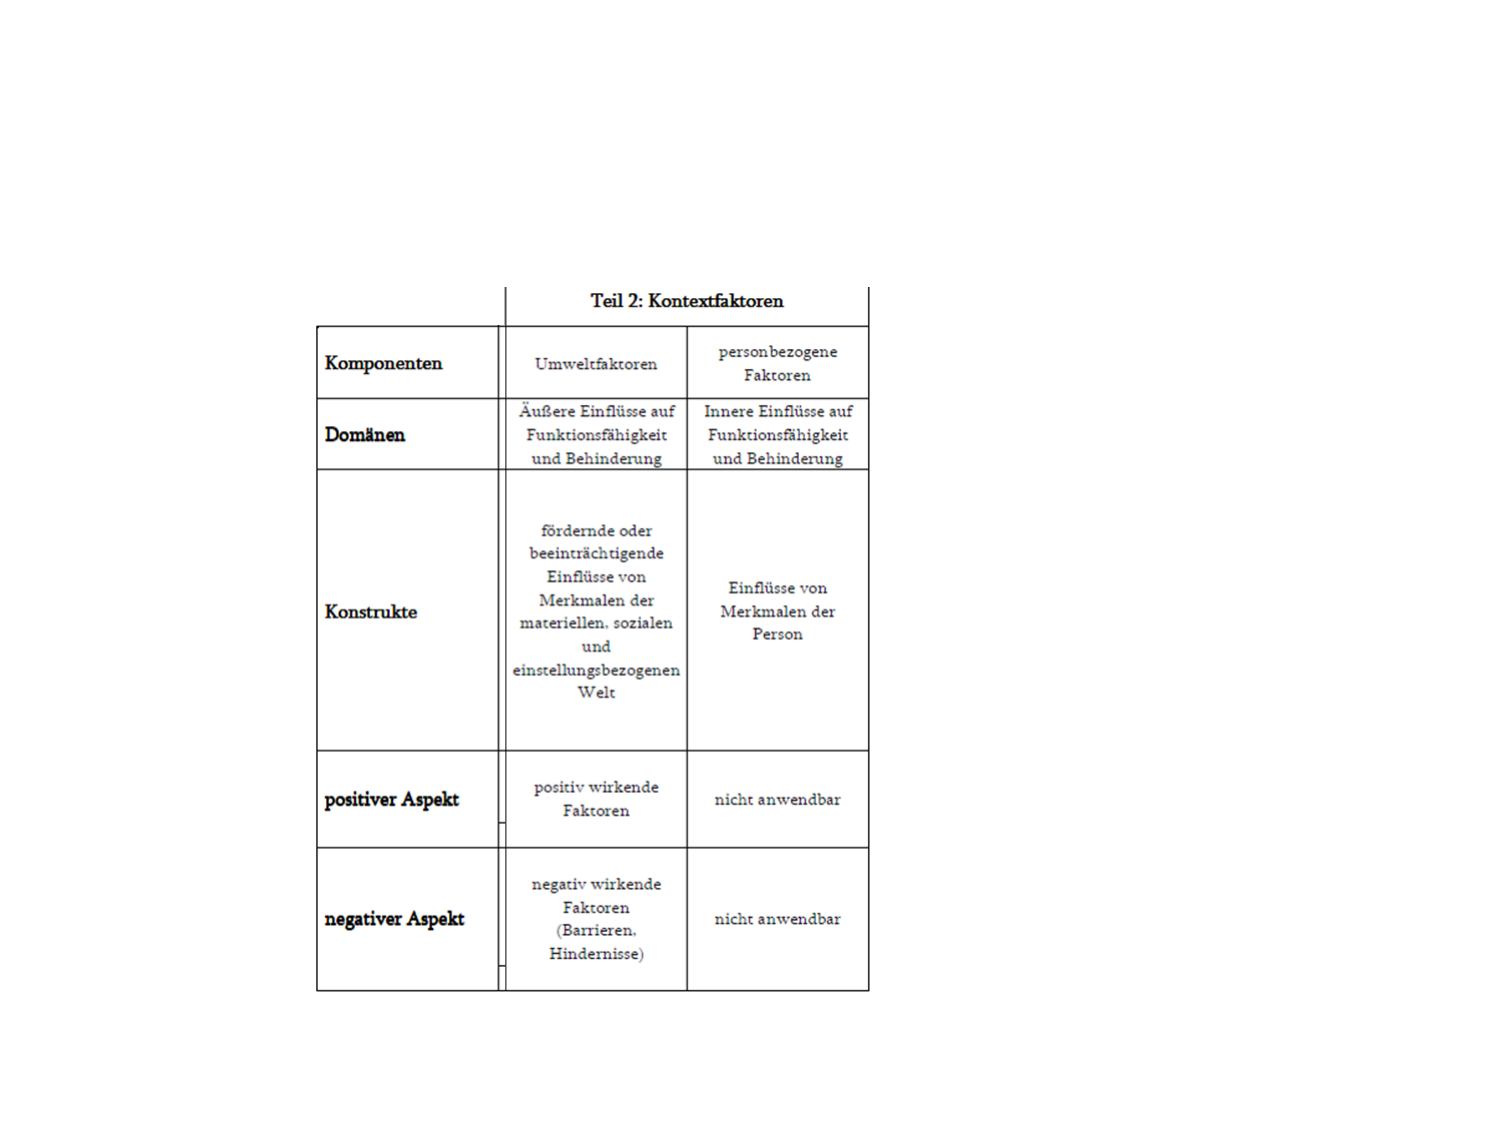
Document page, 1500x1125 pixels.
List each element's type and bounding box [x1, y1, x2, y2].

picture [301, 287, 877, 1004]
